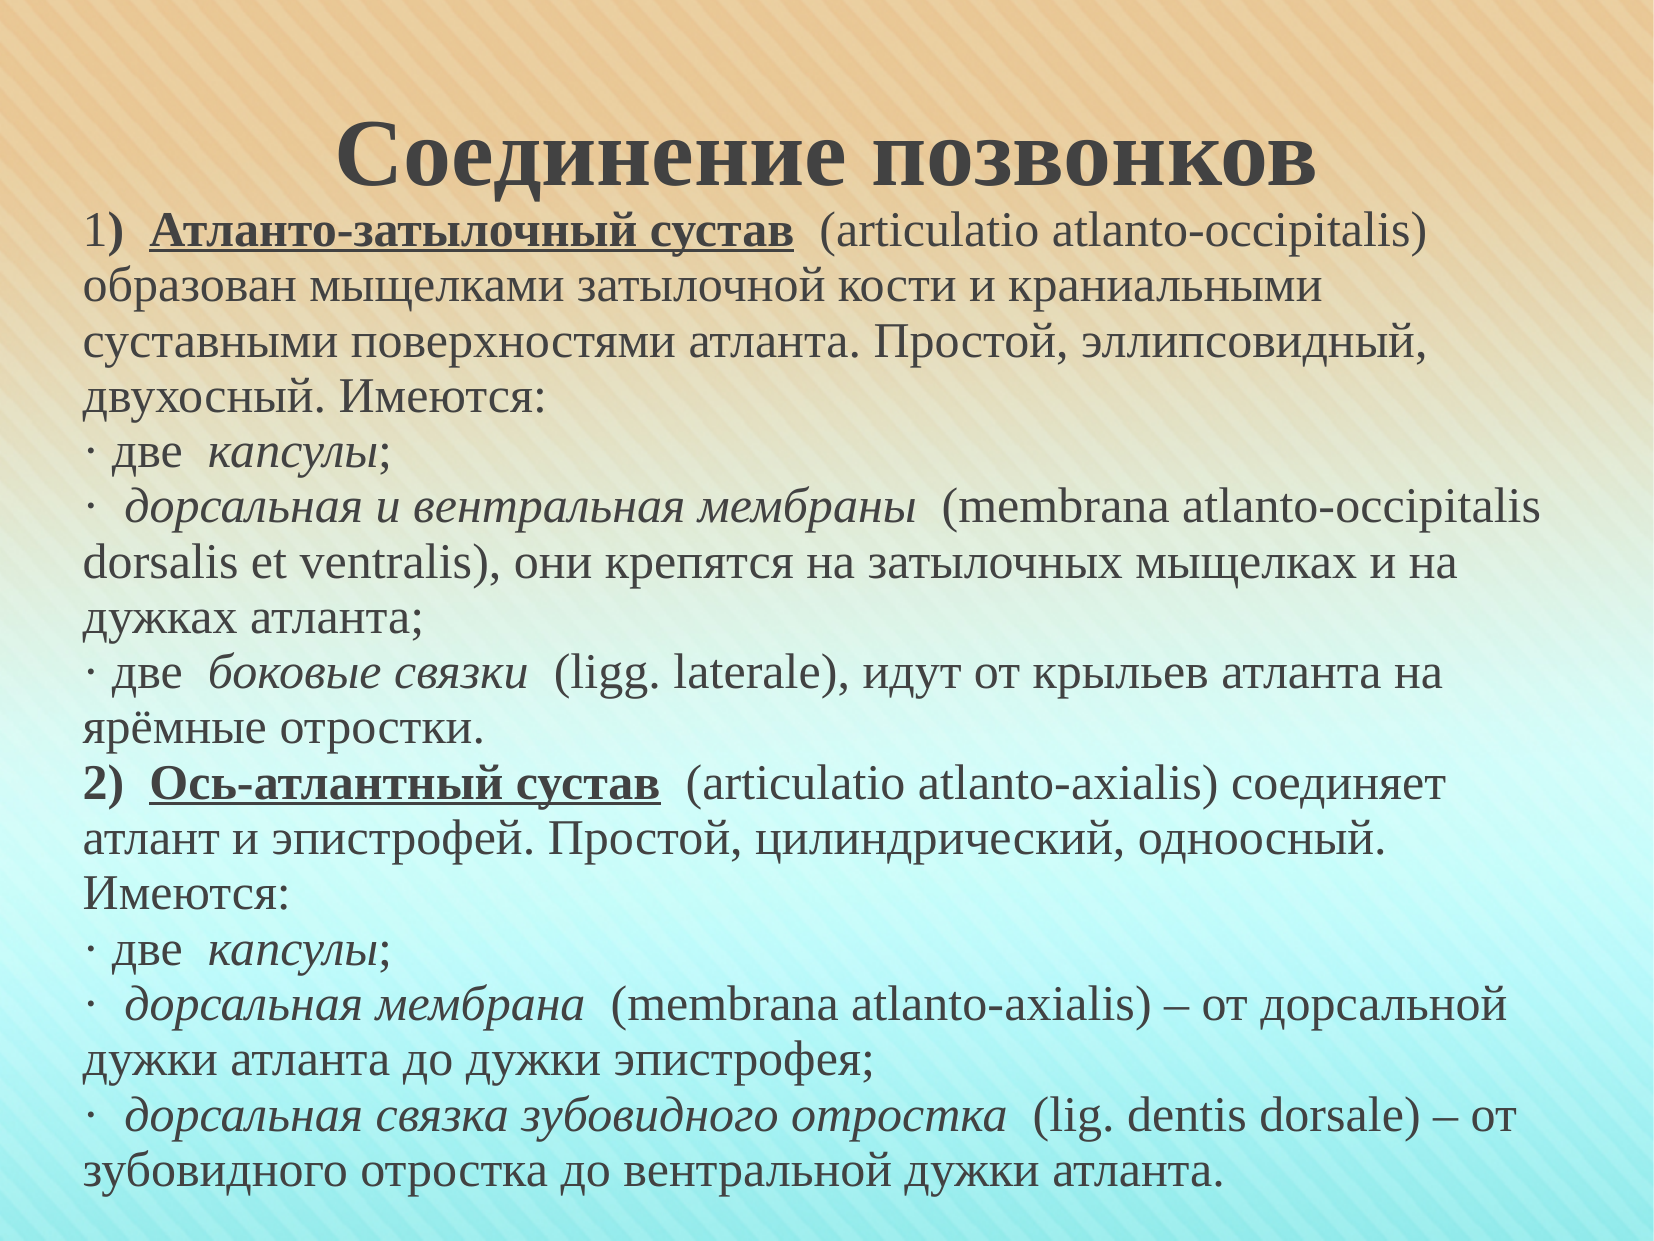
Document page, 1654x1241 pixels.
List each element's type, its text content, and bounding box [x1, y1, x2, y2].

title Соединение позвонков [82, 49, 1571, 192]
subtitle 1) Атланто-затылочный сустав (articulatio atlanto-occipitalis) образован мыщелками затылочной кости и краниальными суставными поверхностями атланта. Простой, эллипсовидный, двухосный. Имеются: · две капсулы; · дорсальная и вентральная мембраны (membrana atlanto-occipitalis dorsalis et ventralis), они крепятся на затылочных мыщелках и на дужках атланта; · две боковые связки (ligg. laterale), идут от крыльев атланта на ярёмные отростки. 2) Ось-атлантный сустав (articulatio atlanto-axialis) соединяет атлант и эпистрофей. Простой, цилиндрический, одноосный. Имеются: · две капсулы; · дорсальная мембрана (membrana atlanto-axialis) – от дорсальной дужки атланта до дужки эпистрофея; · дорсальная связка зубовидного отростка (lig. dentis dorsale) – от зубовидного отростка до вентральной дужки атланта. [82, 192, 1571, 1207]
picture [0, 0, 1654, 1241]
